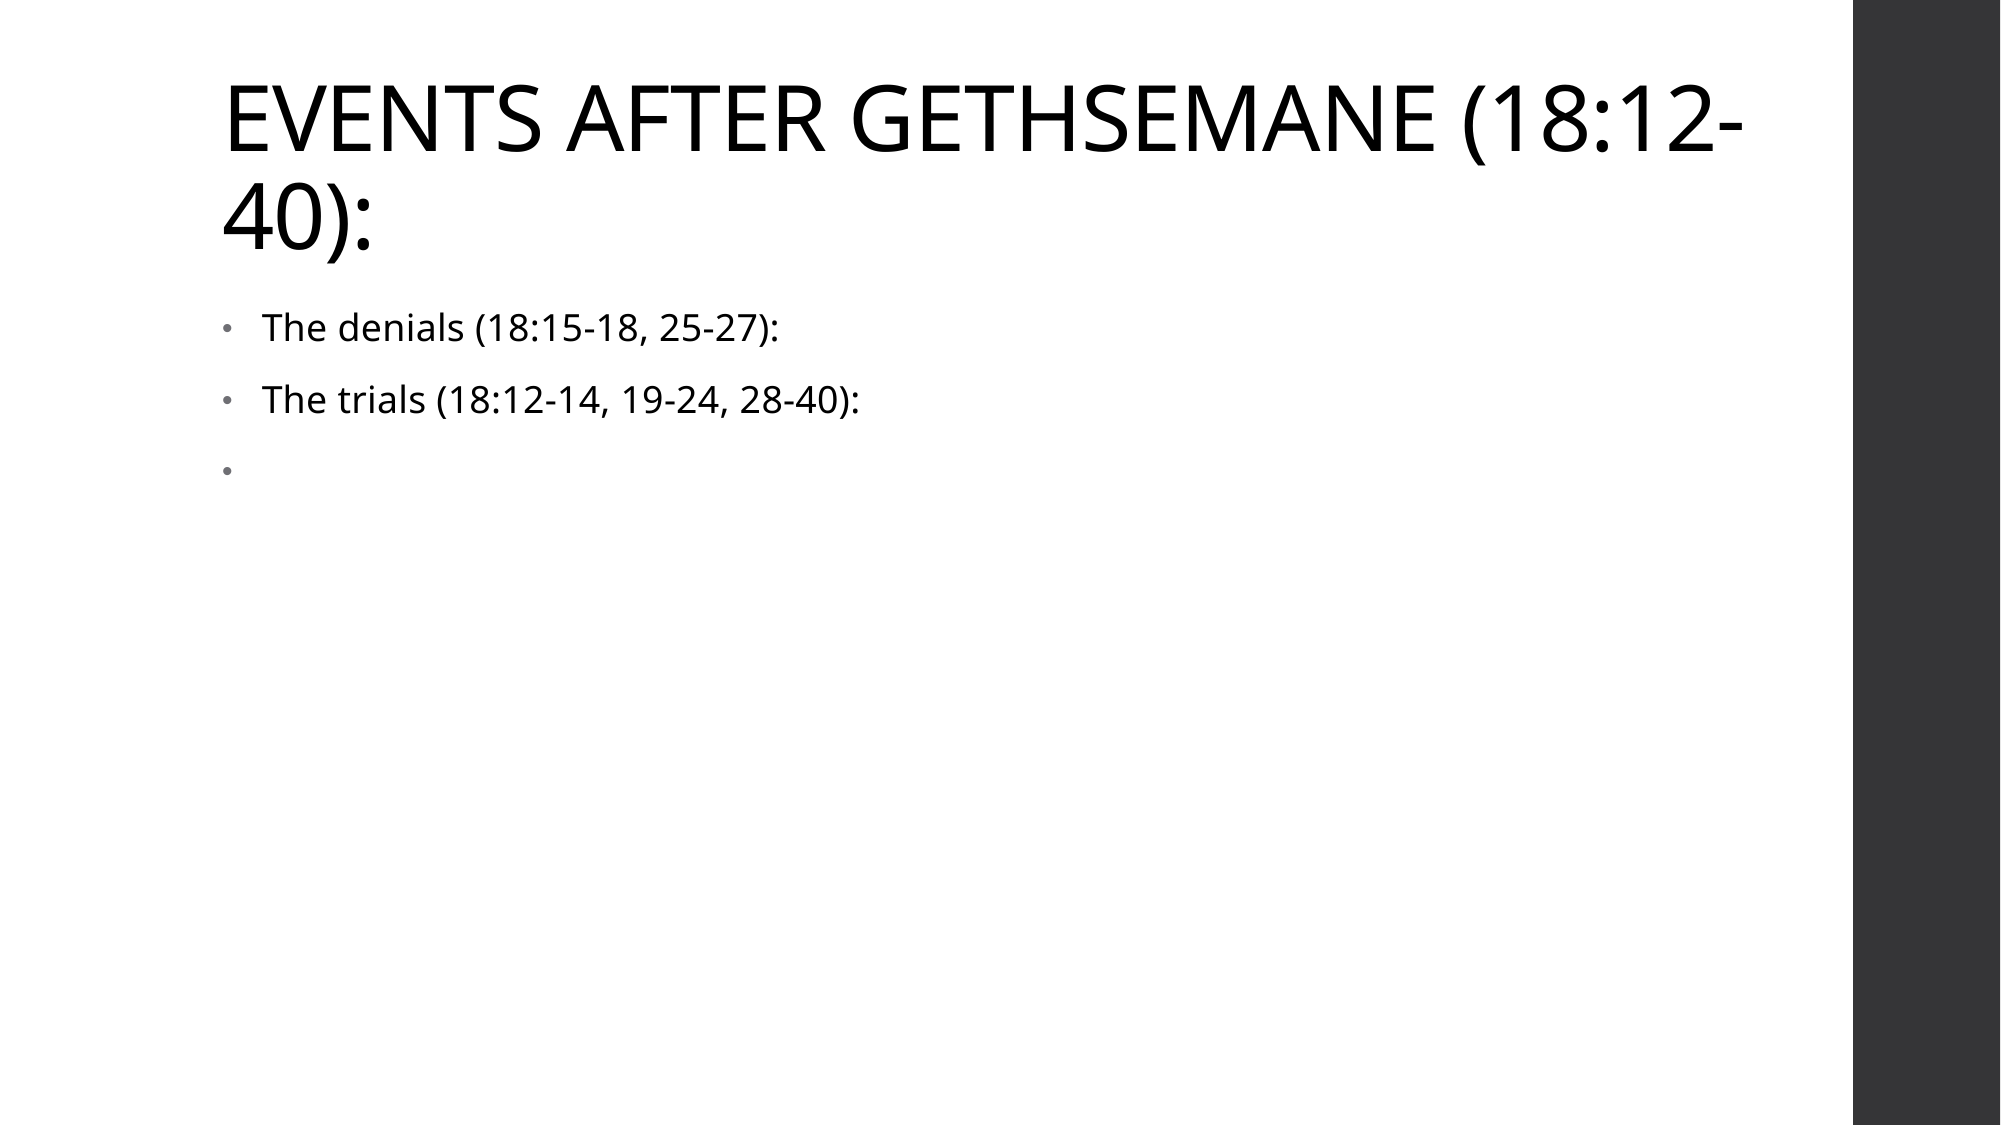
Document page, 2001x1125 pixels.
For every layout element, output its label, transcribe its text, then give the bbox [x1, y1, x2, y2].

list The denials (18:15-18, 25-27): The trials (18:12-14, 19-24, 28-40): [206, 299, 1617, 1014]
title EVENTS AFTER GETHSEMANE (18:12-40): [206, 60, 1797, 278]
